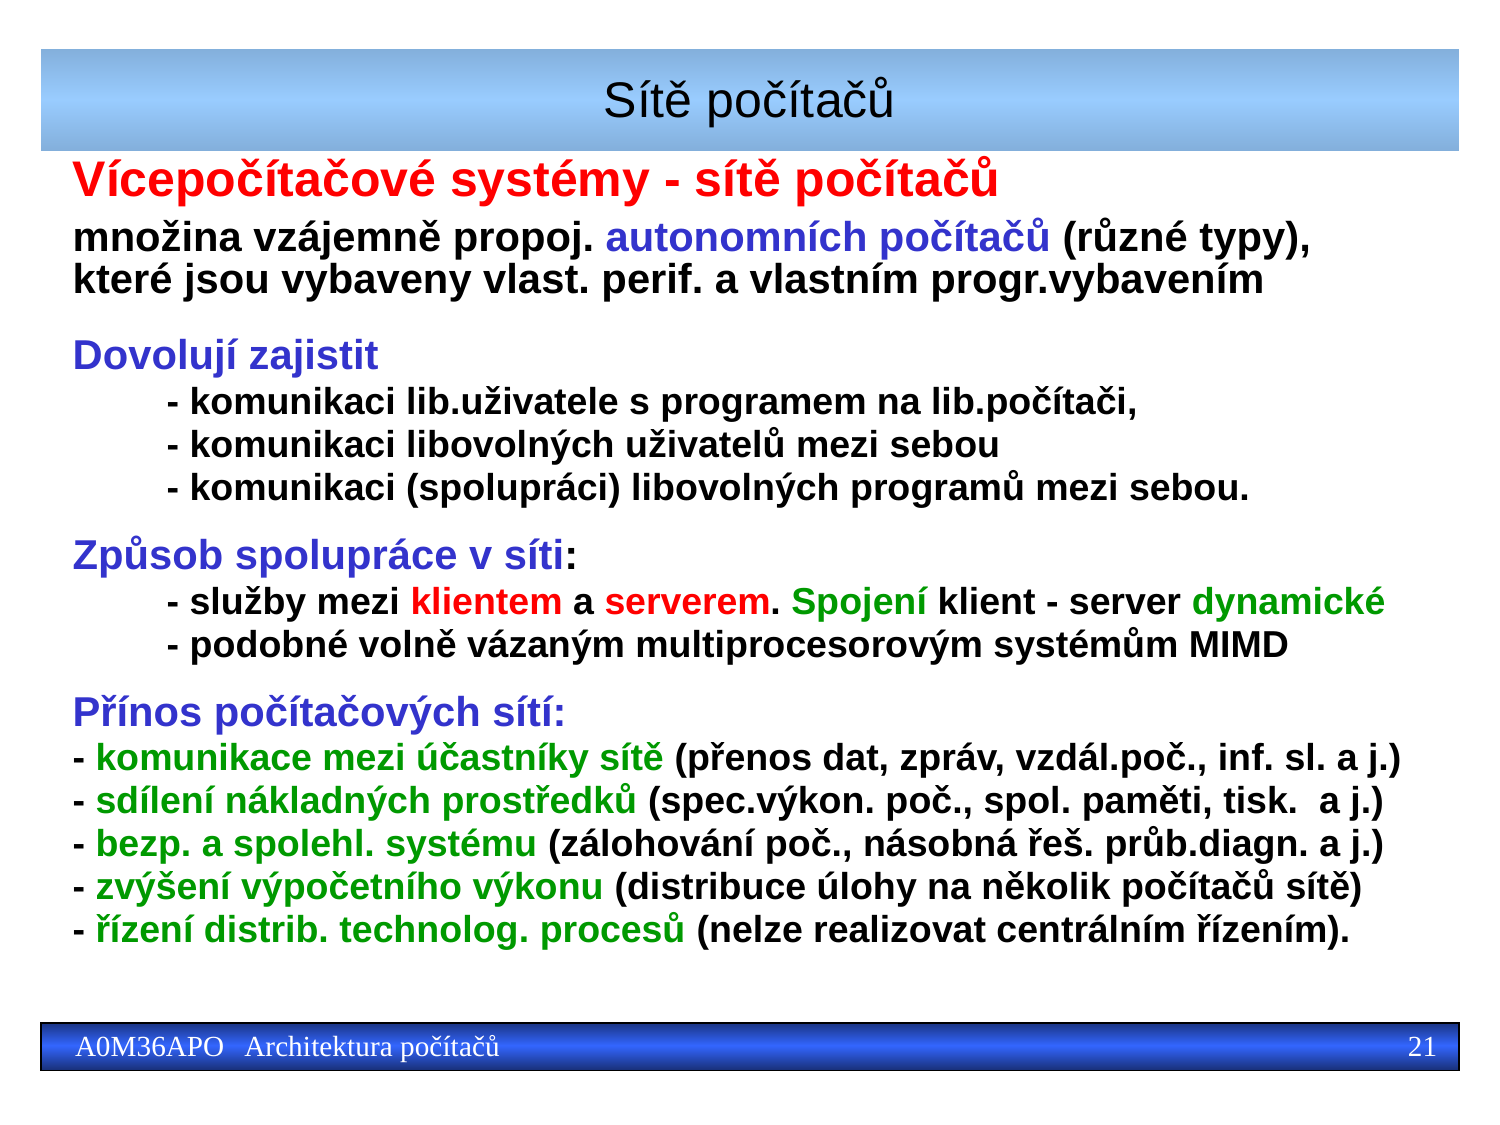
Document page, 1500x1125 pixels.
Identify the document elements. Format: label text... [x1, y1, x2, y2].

text_box Vícepočítačové systémy - sítě počítačů množina vzájemně propoj. autonomních počítačů (různé typy), které jsou vybaveny vlast. perif. a vlastním progr.vybavením Dovolují zajistit - komunikaci lib.uživatele s programem na lib.počítači, - komunikaci libovolných uživatelů mezi sebou - komunikaci (spolupráci) libovolných programů mezi sebou. Způsob spolupráce v síti: - služby mezi klientem a serverem. Spojení klient - server dynamické - podobné volně vázaným multiprocesorovým systémům MIMD Přínos počítačových sítí: - komunikace mezi účastníky sítě (přenos dat, zpráv, vzdál.poč., inf. sl. a j.) - sdílení nákladných prostředků (spec.výkon. poč., spol. paměti, tisk. a j.) - bezp. a spolehl. systému (zálohování poč., násobná řeš. průb.diagn. a j.) - zvýšení výpočetního výkonu (distribuce úlohy na několik počítačů sítě) - řízení distrib. technolog. procesů (nelze realizovat centrálním řízením). [57, 162, 1433, 1038]
title Sítě počítačů [41, 49, 1459, 151]
